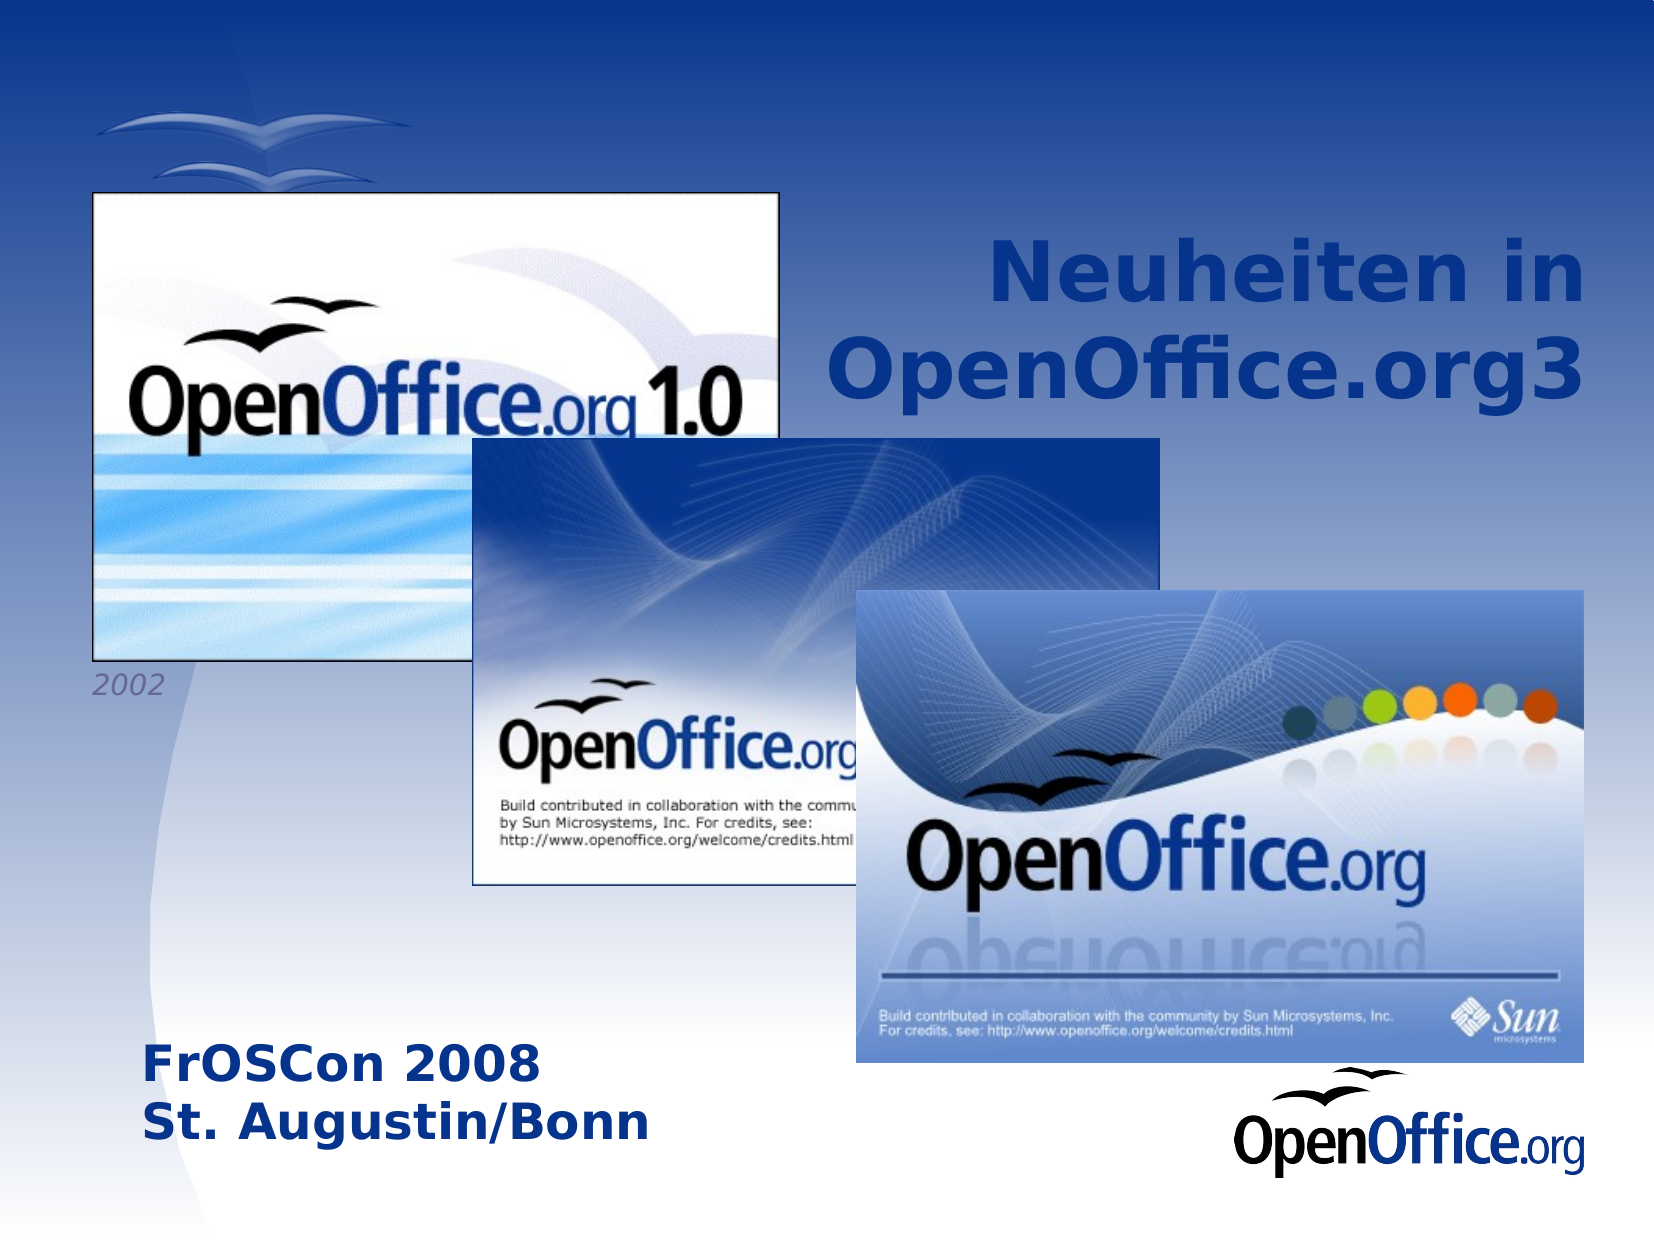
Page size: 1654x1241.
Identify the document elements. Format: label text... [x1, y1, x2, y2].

picture [92, 161, 1584, 1063]
picture [1234, 1067, 1584, 1178]
title FrOSCon 2008 St. Augustin/Bonn [141, 1035, 1294, 1152]
picture [95, 100, 416, 162]
title Neuheiten in OpenOffice.org3 [437, 224, 1589, 419]
